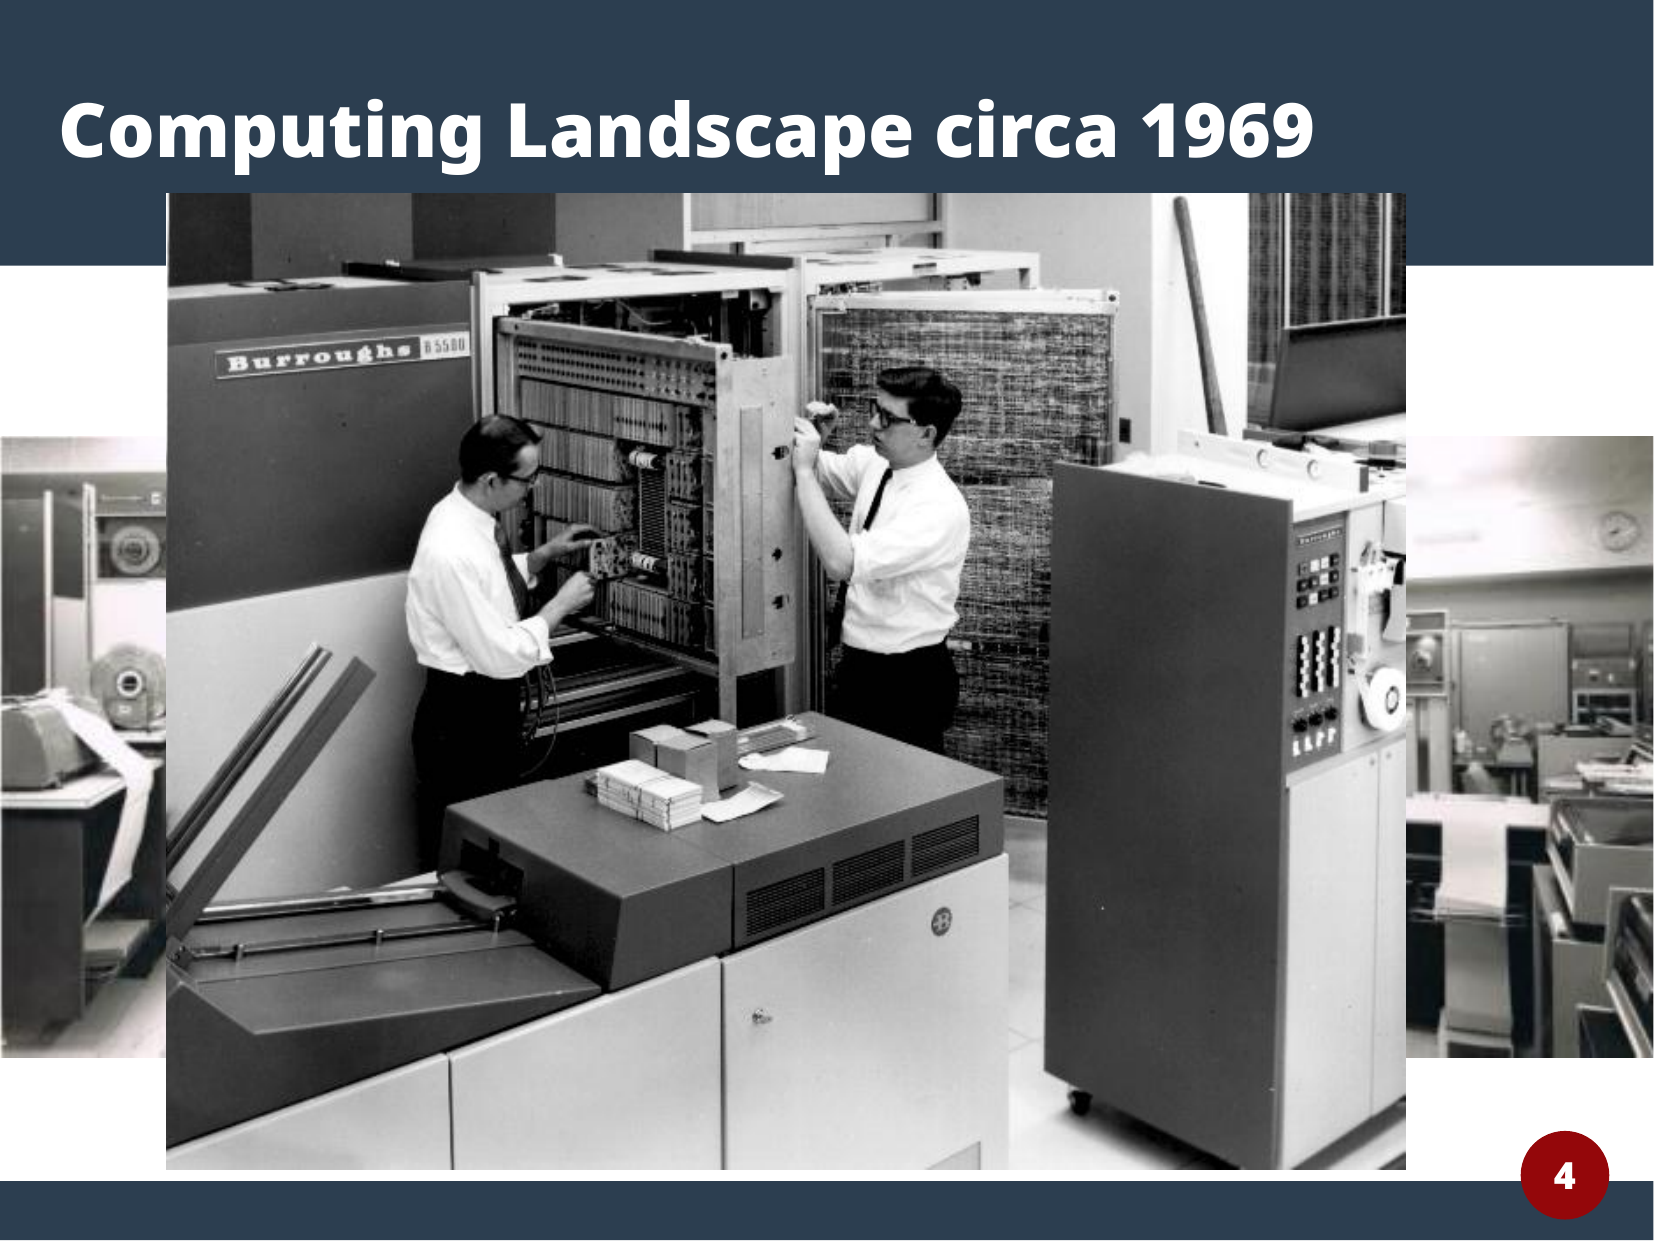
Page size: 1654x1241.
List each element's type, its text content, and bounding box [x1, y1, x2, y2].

picture [0, 193, 1654, 1170]
title Computing Landscape circa 1969 [59, 49, 1595, 207]
